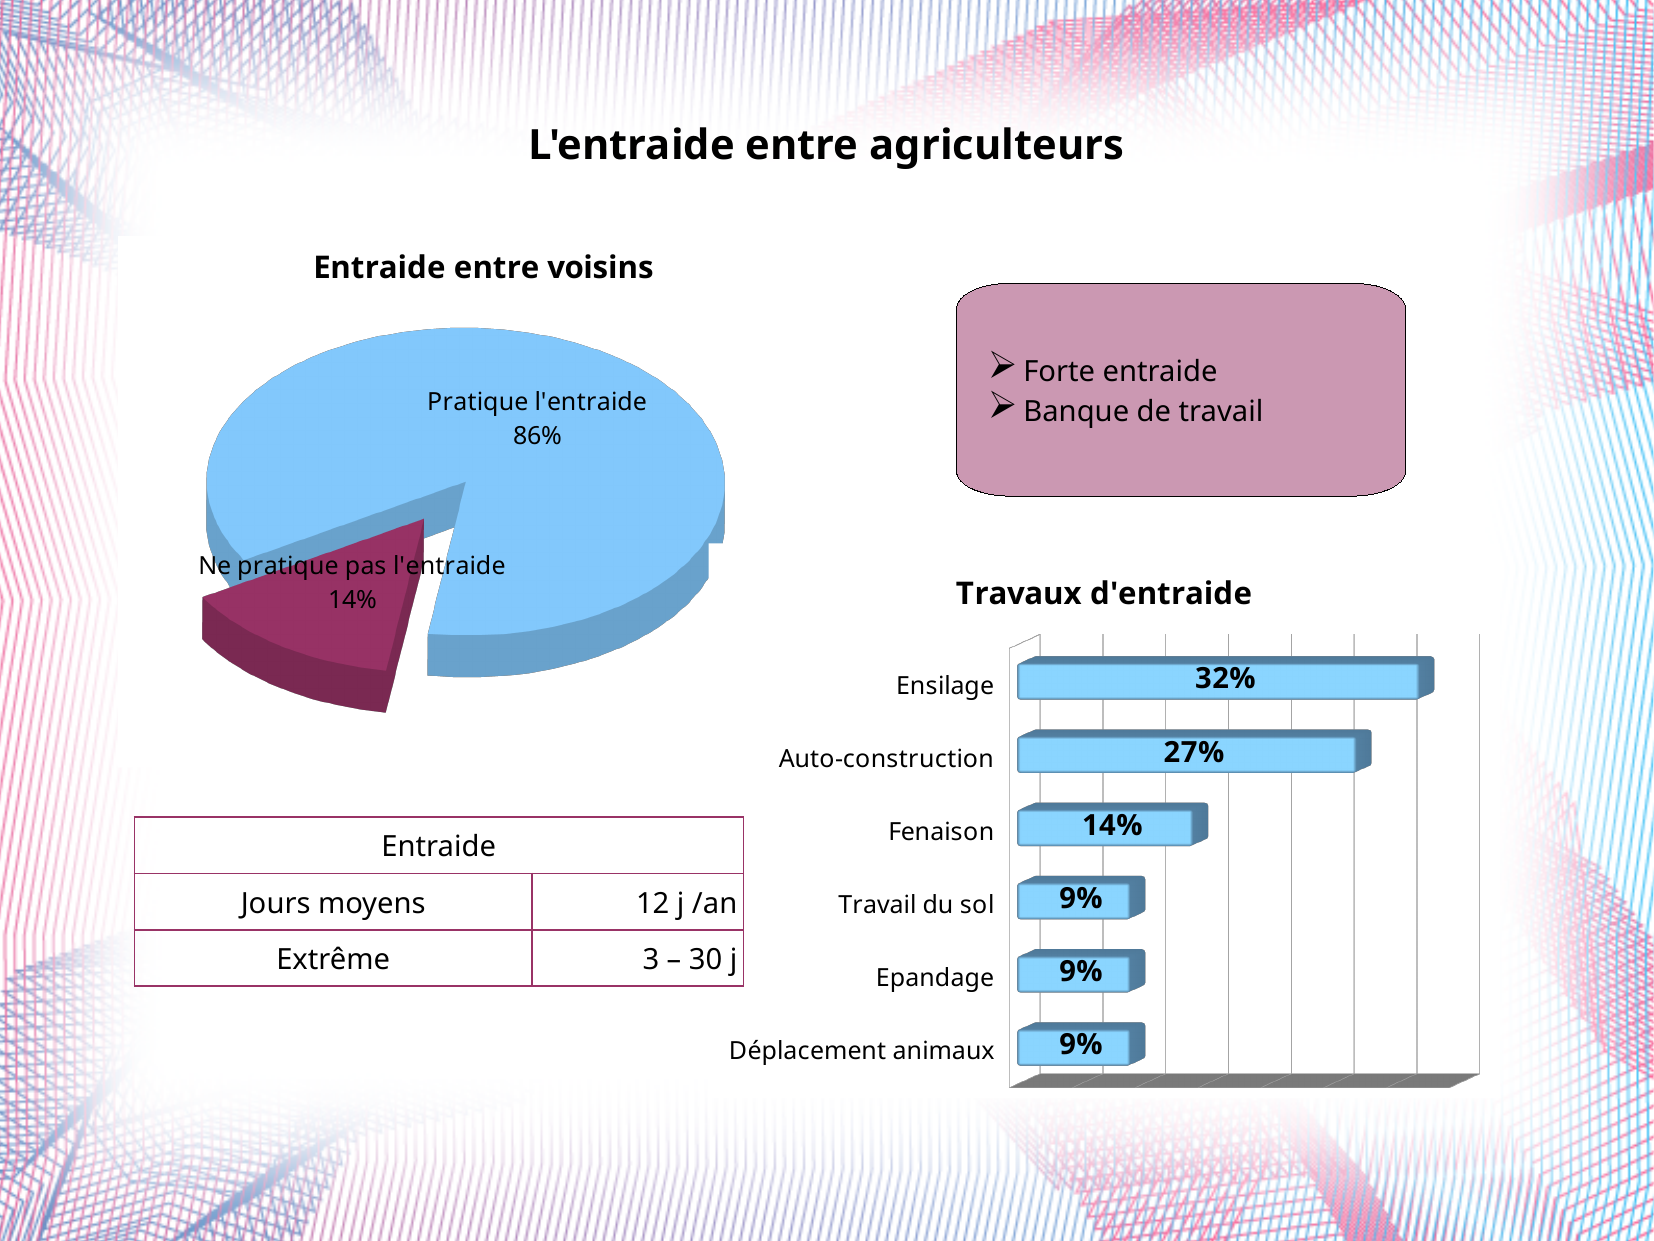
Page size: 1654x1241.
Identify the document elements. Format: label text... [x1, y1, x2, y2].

text_box L'entraide entre agriculteurs [129, 106, 1524, 180]
chart [118, 236, 1500, 1099]
table_cell 12 j /an [533, 874, 743, 929]
table_cell Extrême [135, 931, 531, 985]
table_header Entraide [135, 818, 743, 873]
picture [0, 0, 1654, 1241]
table_cell Jours moyens [135, 874, 531, 929]
table_cell 3 – 30 j [533, 931, 743, 985]
text_box Forte entraide Banque de travail [956, 283, 1406, 497]
